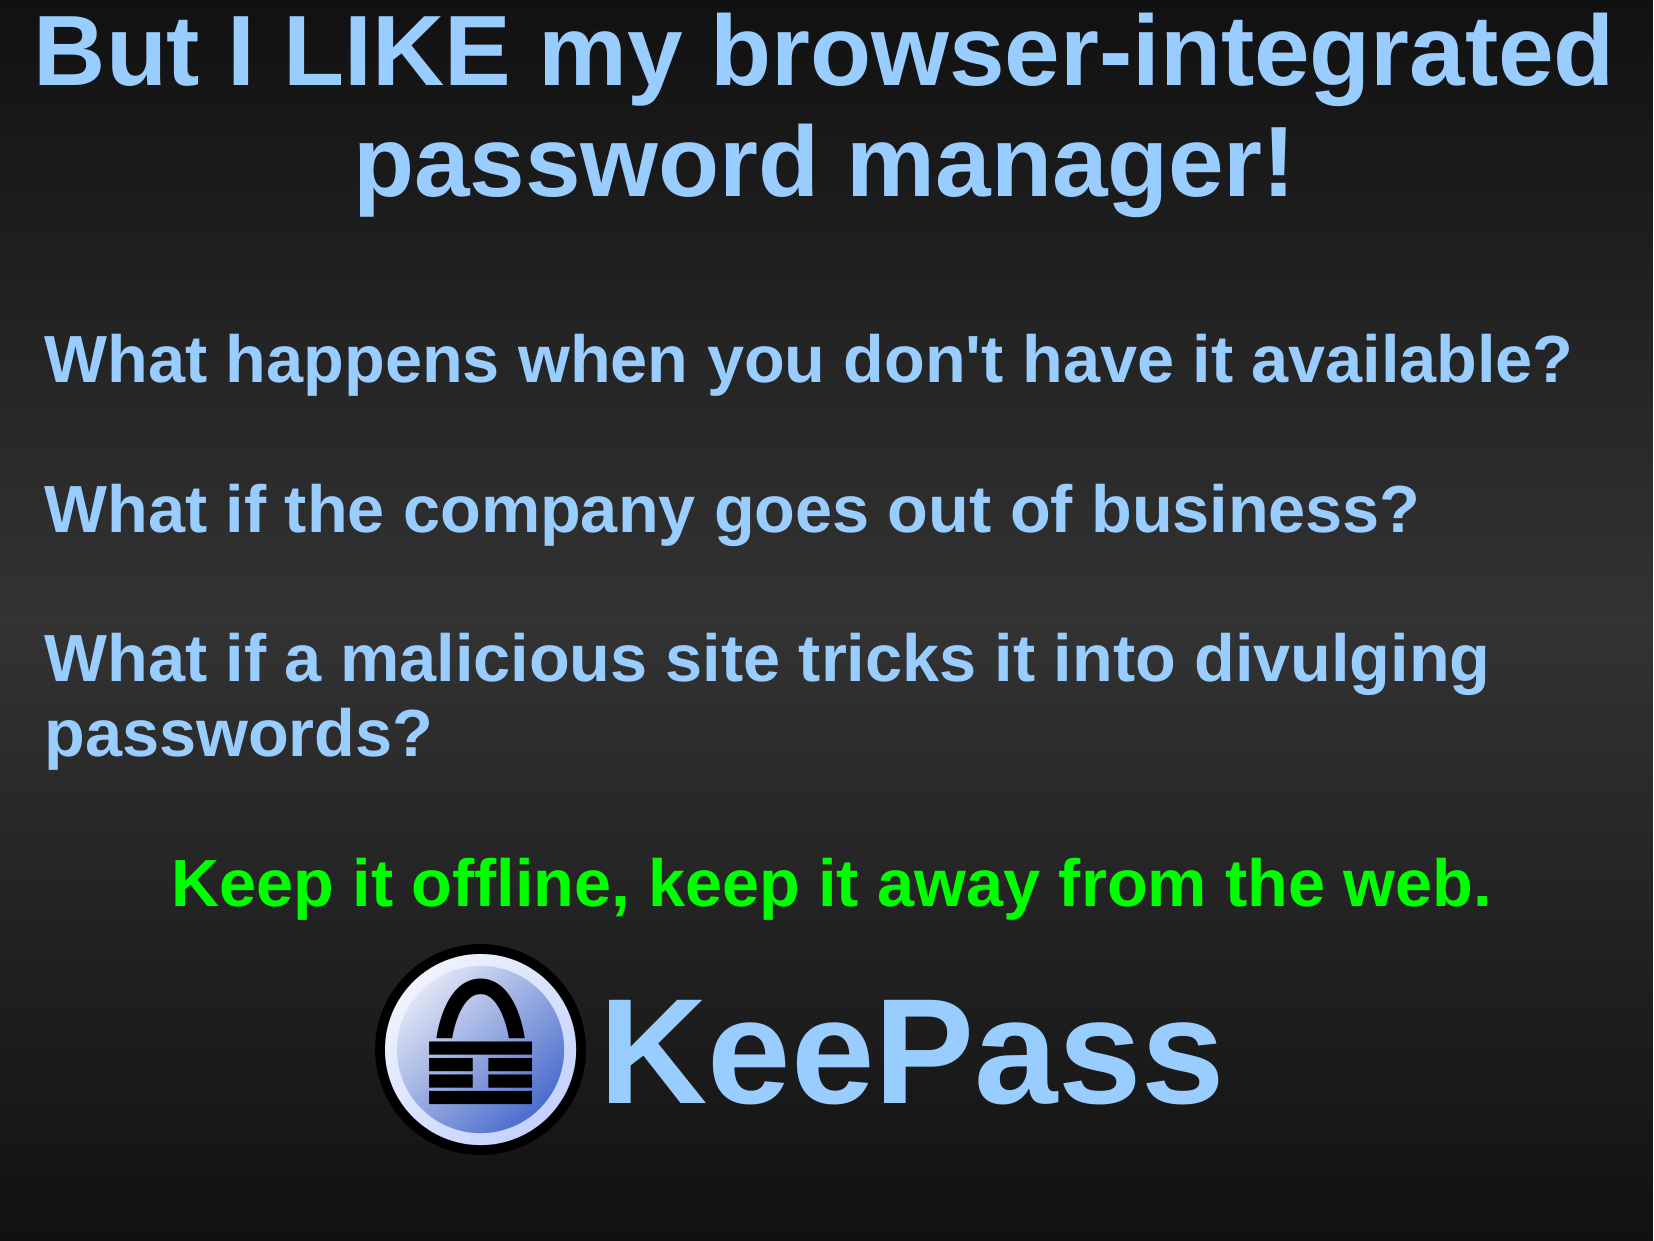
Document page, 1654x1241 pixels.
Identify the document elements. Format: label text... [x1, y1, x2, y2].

title But I LIKE my browser-integrated password manager! [0, 0, 1651, 219]
picture [375, 944, 586, 1156]
text_box KeePass [585, 960, 1336, 1143]
text_box What happens when you don't have it available? What if the company goes out of business? What if a malicious site tricks it into divulging passwords? Keep it offline, keep it away from the web. [30, 315, 1636, 928]
